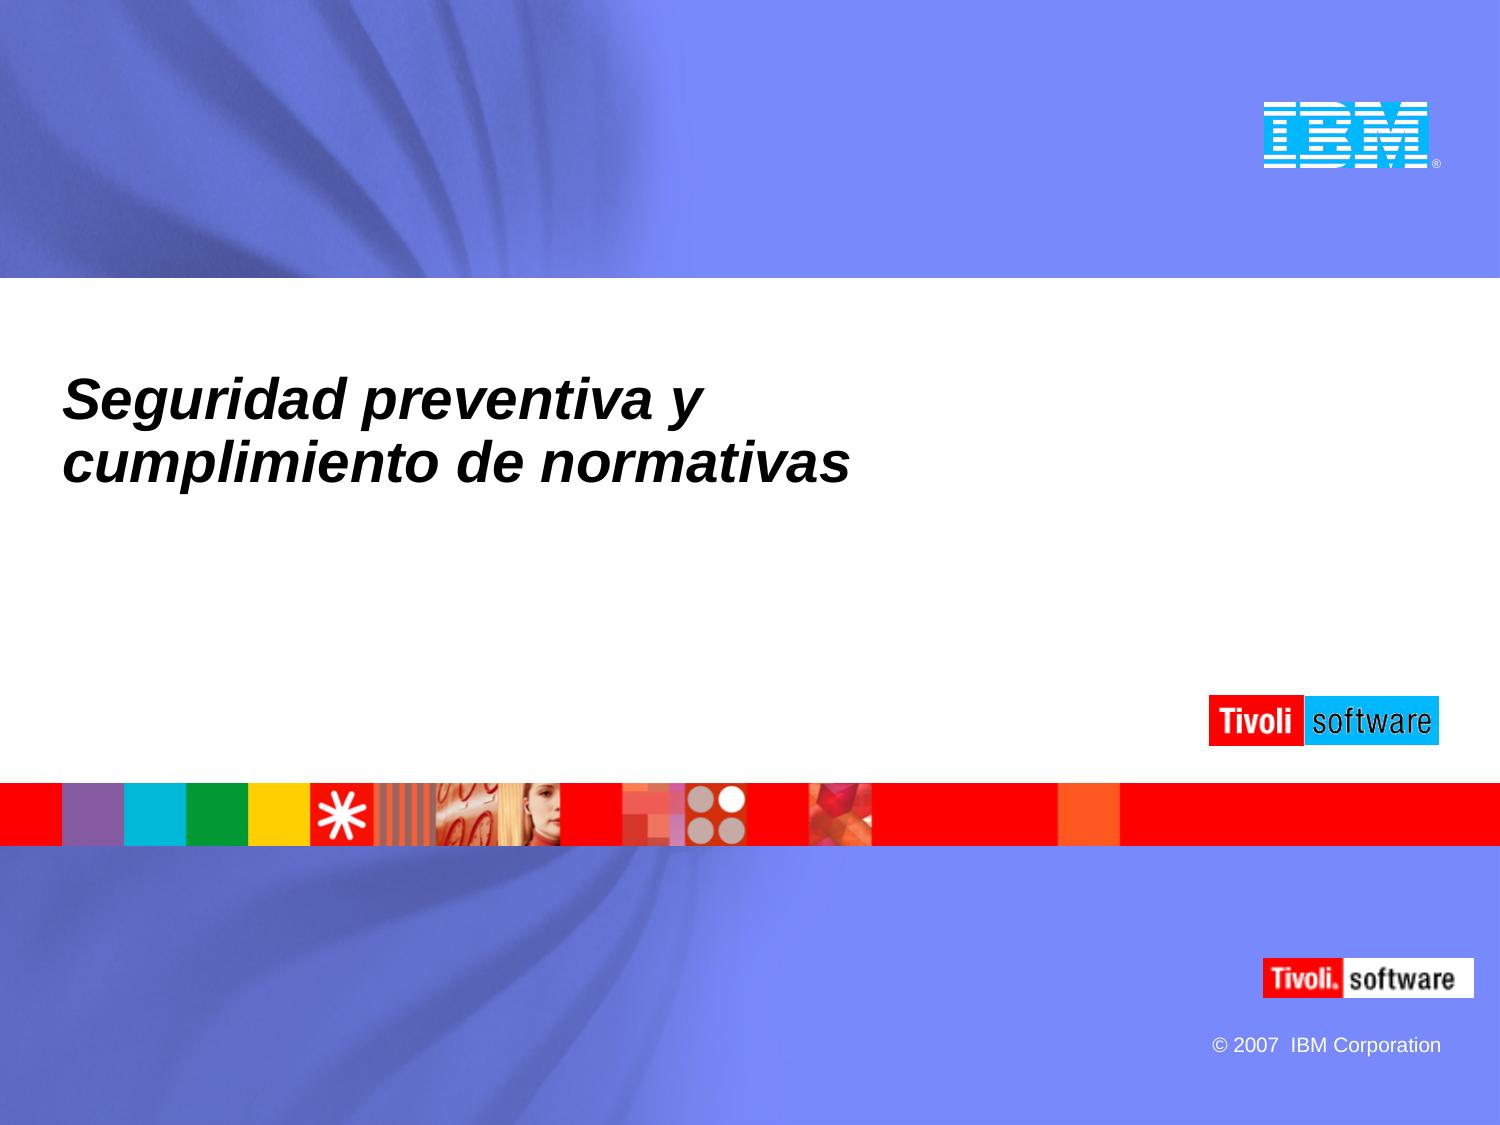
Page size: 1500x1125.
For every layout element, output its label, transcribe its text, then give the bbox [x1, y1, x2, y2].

picture [1409, 714, 1417, 733]
picture [1314, 714, 1325, 734]
picture [1329, 714, 1341, 734]
picture [1356, 708, 1388, 733]
title Seguridad preventiva y cumplimiento de normativas [47, 362, 1353, 562]
picture [1209, 695, 1304, 746]
picture [1418, 714, 1430, 734]
picture [1345, 707, 1353, 733]
picture [0, 783, 1500, 1125]
picture [1390, 714, 1404, 734]
picture [0, 0, 1500, 278]
